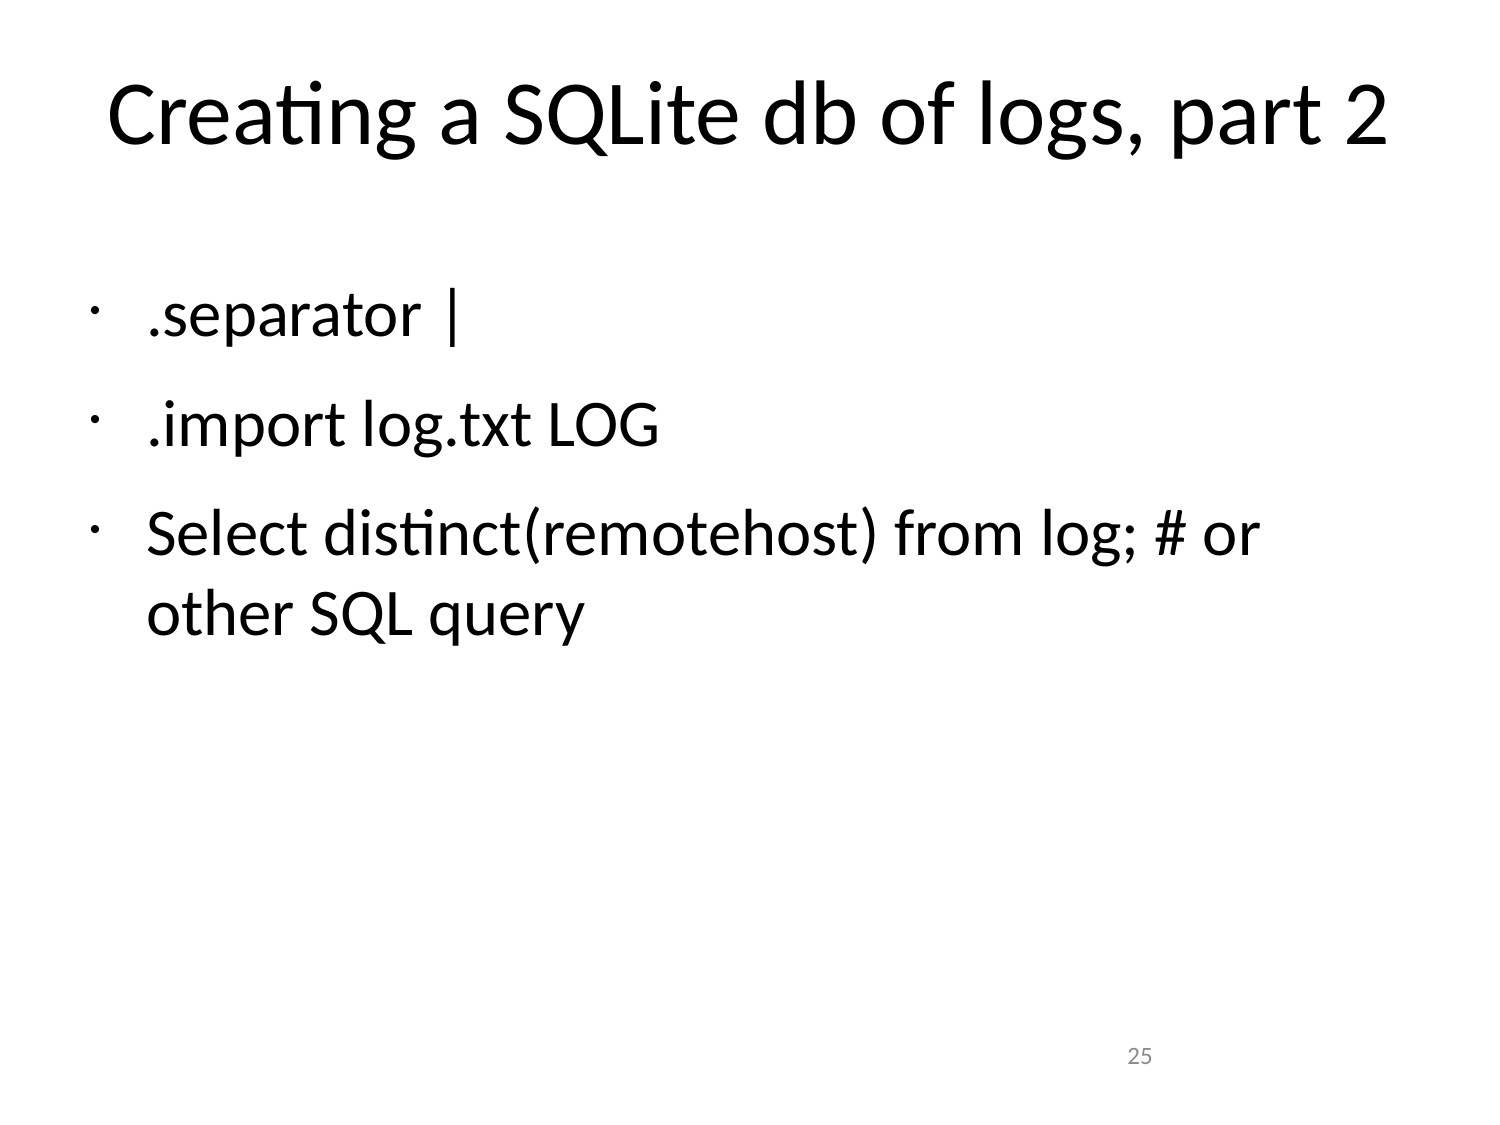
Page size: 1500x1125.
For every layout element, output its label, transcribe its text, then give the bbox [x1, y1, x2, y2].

text_box <number> [1112, 1024, 1463, 1085]
list .separator | .import log.txt LOG Select distinct(remotehost) from log; # or other SQL query [75, 262, 1425, 1005]
title Creating a SQLite db of logs, part 2 [75, 45, 1425, 233]
